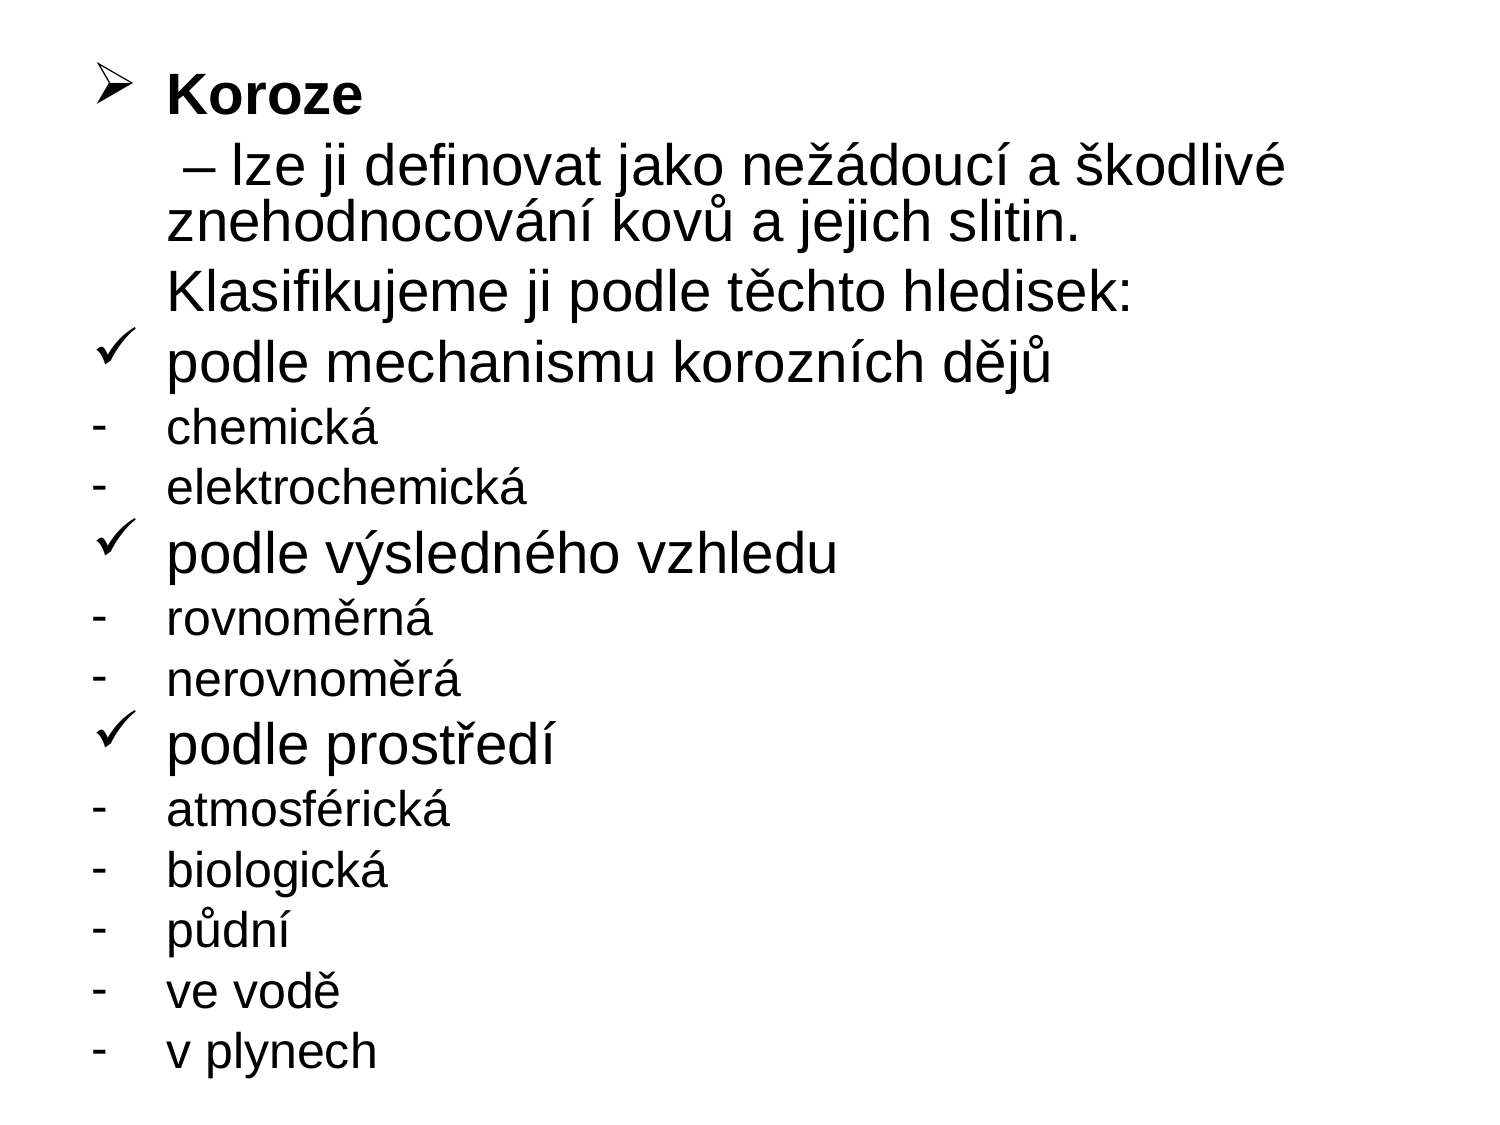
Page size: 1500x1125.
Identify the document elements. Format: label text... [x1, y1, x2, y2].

list Koroze – lze ji definovat jako nežádoucí a škodlivé znehodnocování kovů a jejich slitin. Klasifikujeme ji podle těchto hledisek: podle mechanismu korozních dějů chemická elektrochemická podle výsledného vzhledu rovnoměrná nerovnoměrá podle prostředí atmosférická biologická půdní ve vodě v plynech [76, 0, 1427, 1125]
